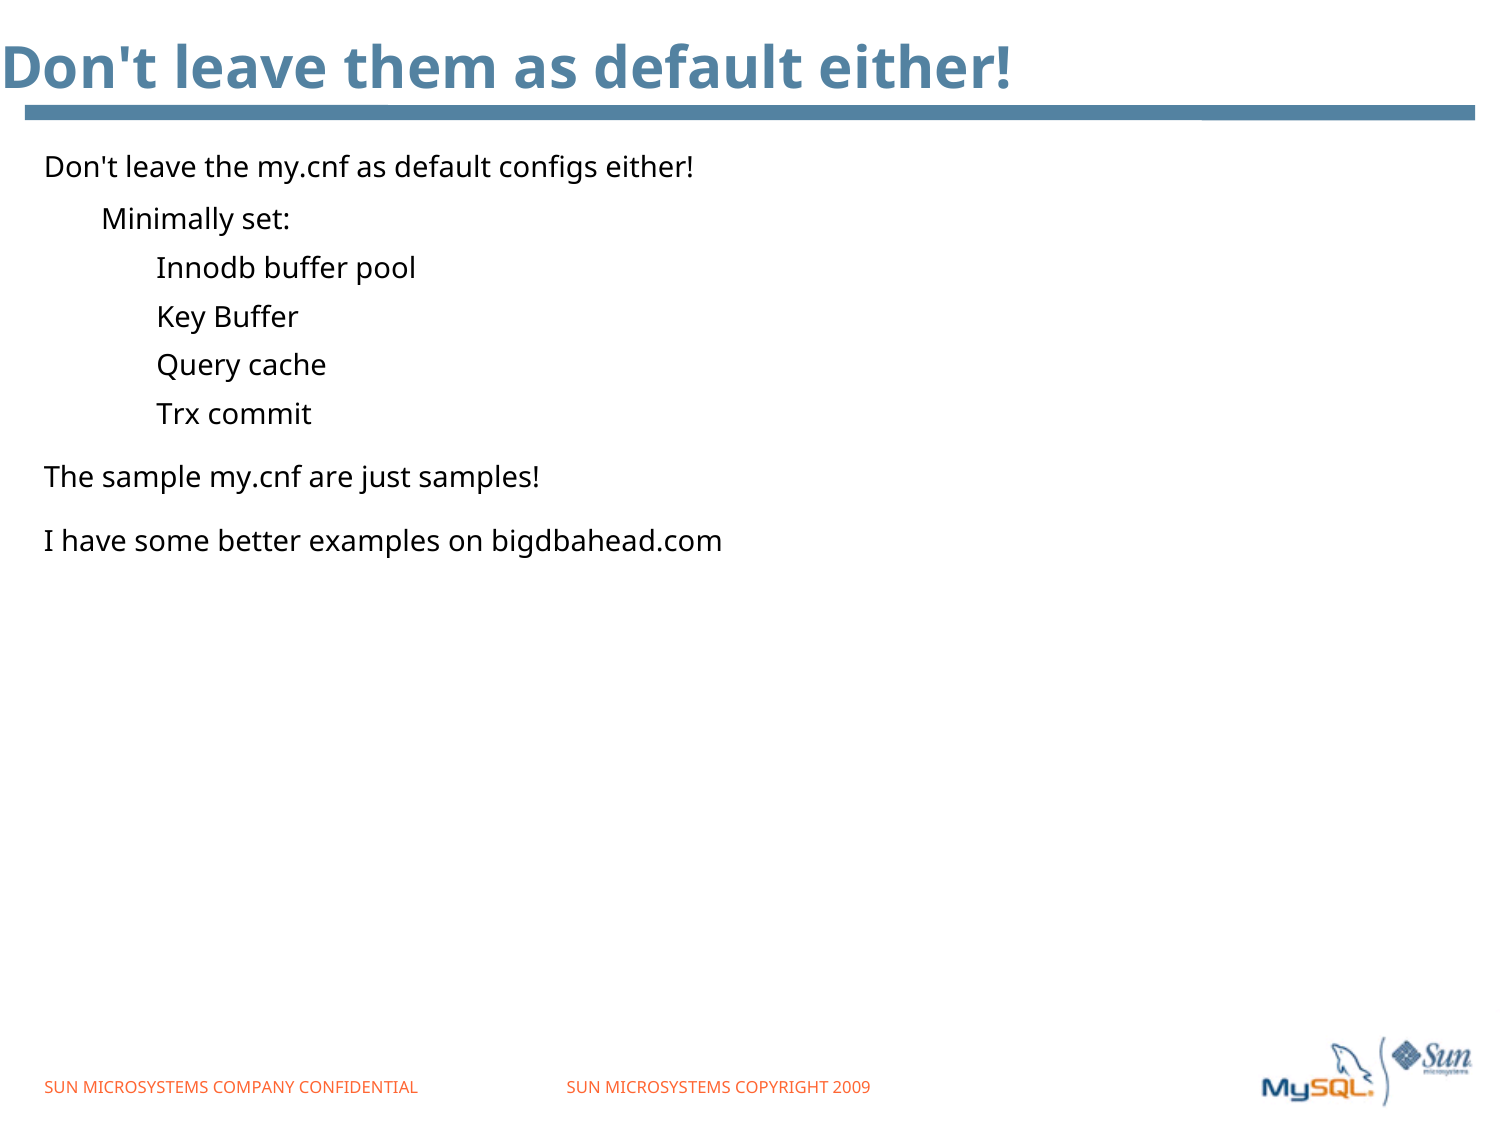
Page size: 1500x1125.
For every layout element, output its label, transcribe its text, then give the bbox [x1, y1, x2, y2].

list Don't leave the my.cnf as default configs either! Minimally set: Innodb buffer pool Key Buffer Query cache Trx commit The sample my.cnf are just samples! I have some better examples on bigdbahead.com [43, 151, 1440, 1063]
title Don't leave them as default either! [0, 0, 1500, 138]
picture [1246, 1009, 1500, 1125]
